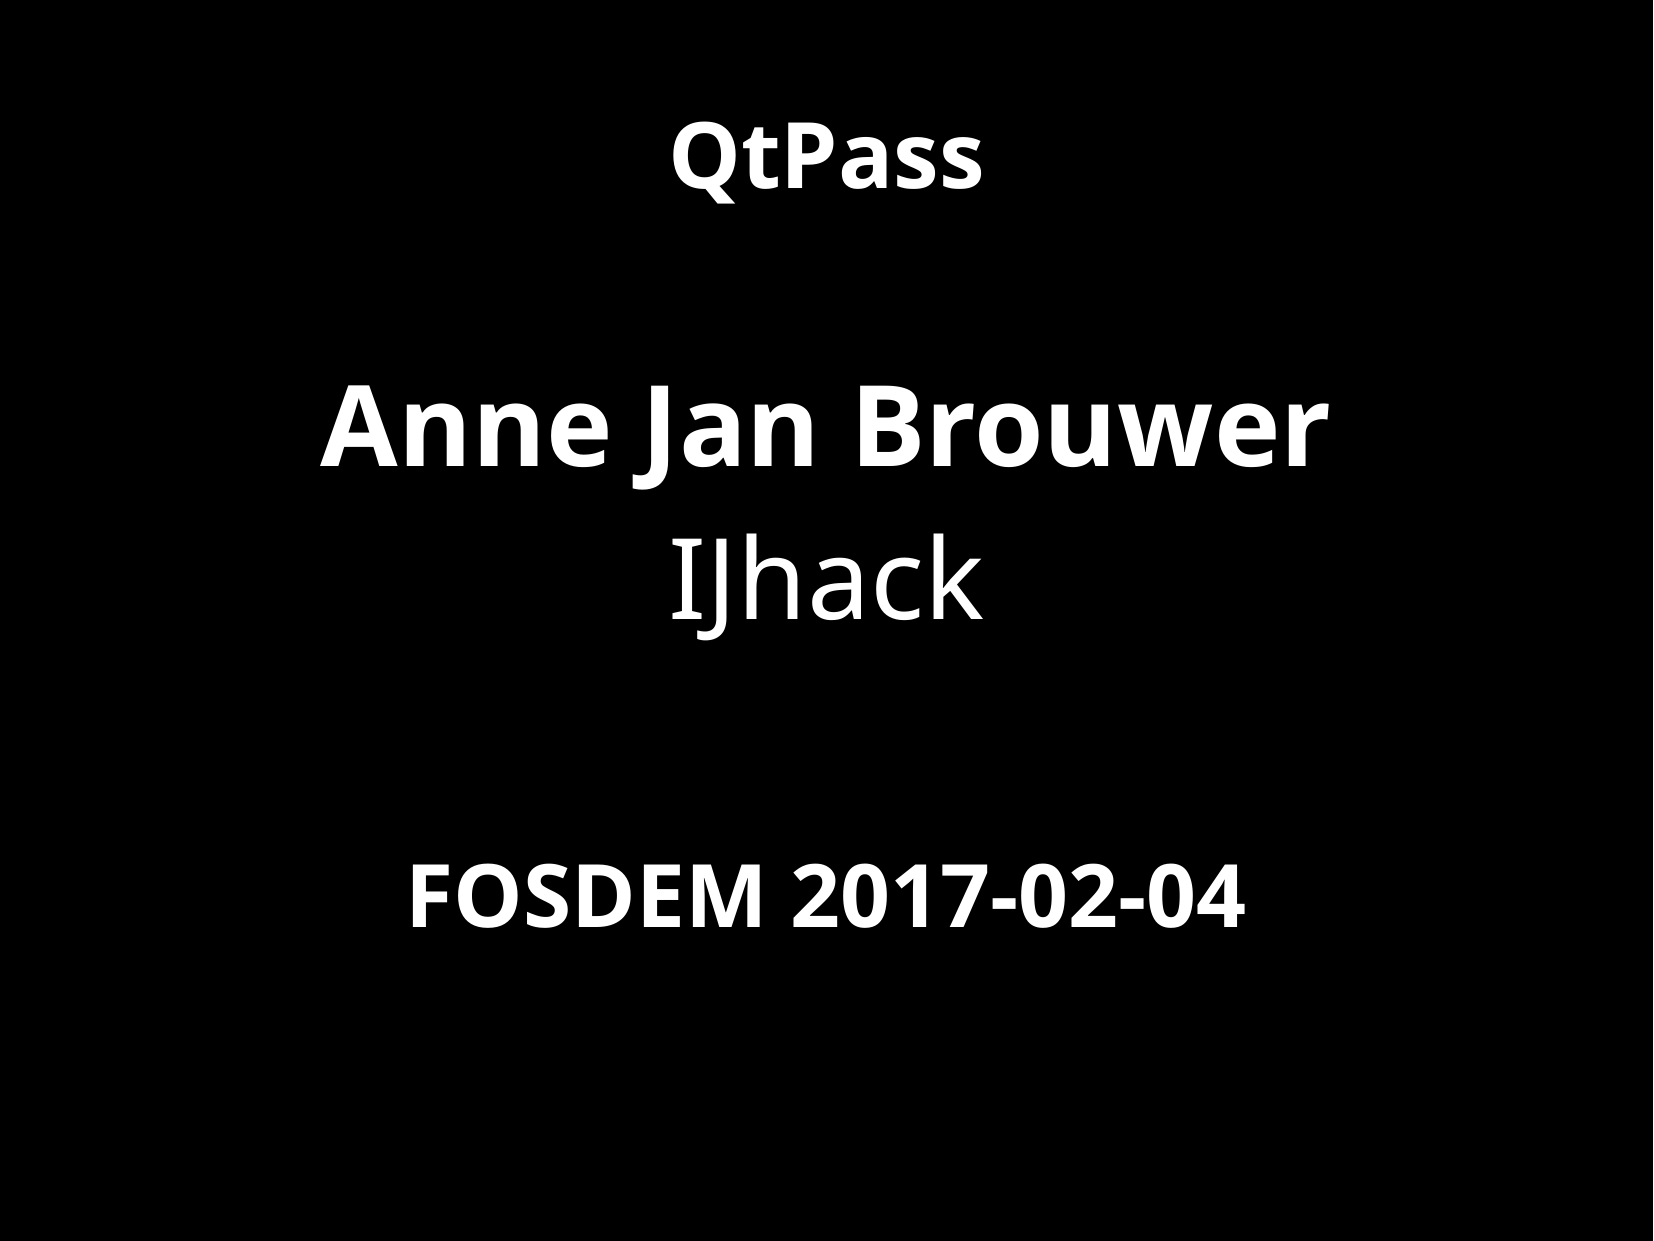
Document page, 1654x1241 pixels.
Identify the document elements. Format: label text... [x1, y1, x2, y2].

title QtPass [82, 49, 1571, 257]
subtitle Anne Jan Brouwer IJhack FOSDEM 2017-02-04 [82, 290, 1571, 1010]
